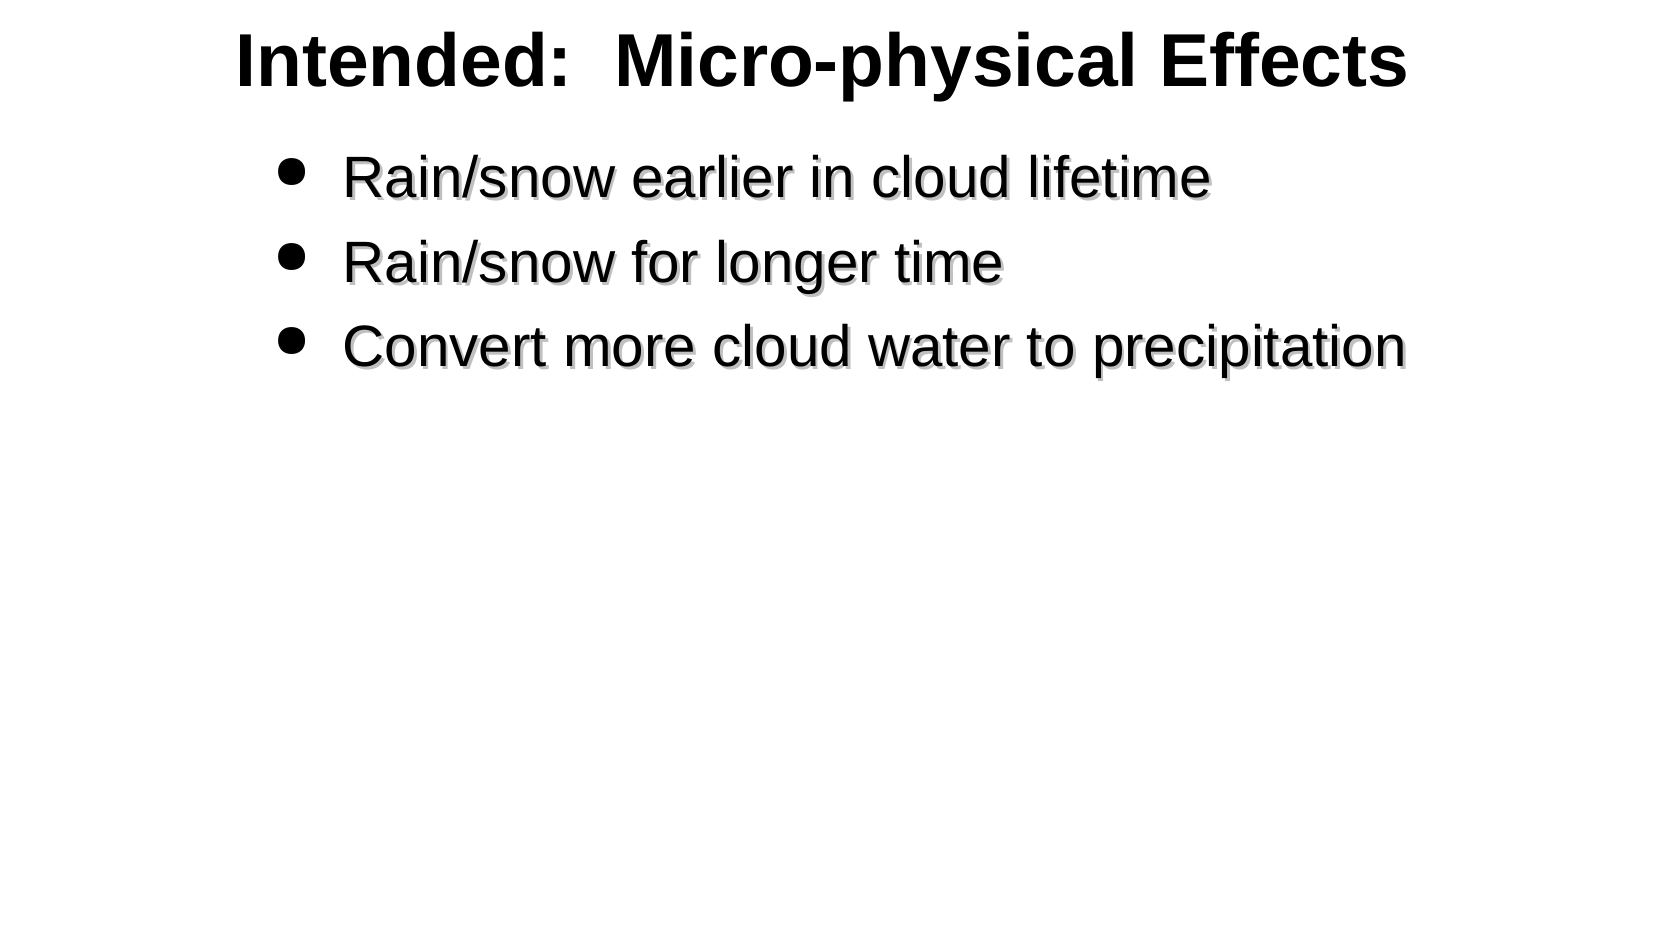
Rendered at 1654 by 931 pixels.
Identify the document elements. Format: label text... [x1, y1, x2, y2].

title Intended: Micro-physical Effects [0, 5, 1651, 107]
text_box Rain/snow earlier in cloud lifetime Rain/snow for longer time Convert more cloud water to precipitation [96, 131, 1585, 386]
